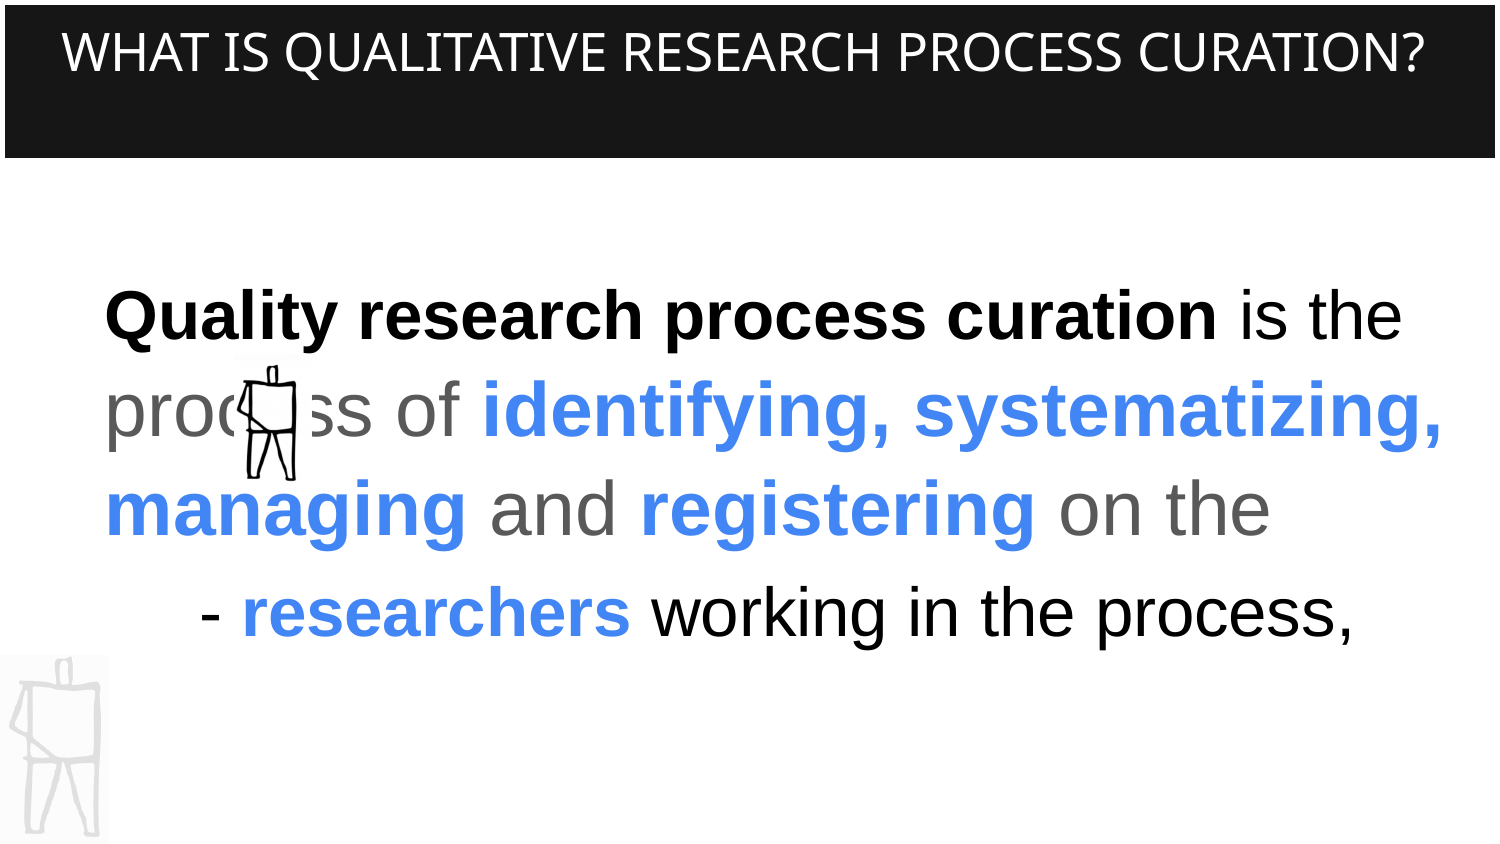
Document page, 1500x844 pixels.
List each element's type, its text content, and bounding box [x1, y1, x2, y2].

list Quality research process curation is the process of identifying, systematizing, managing and registering on the - researchers working in the process, [89, 163, 1484, 811]
picture [0, 652, 111, 844]
picture [234, 355, 312, 489]
title What is Qualitative Research Process Curation? [0, 0, 1500, 164]
